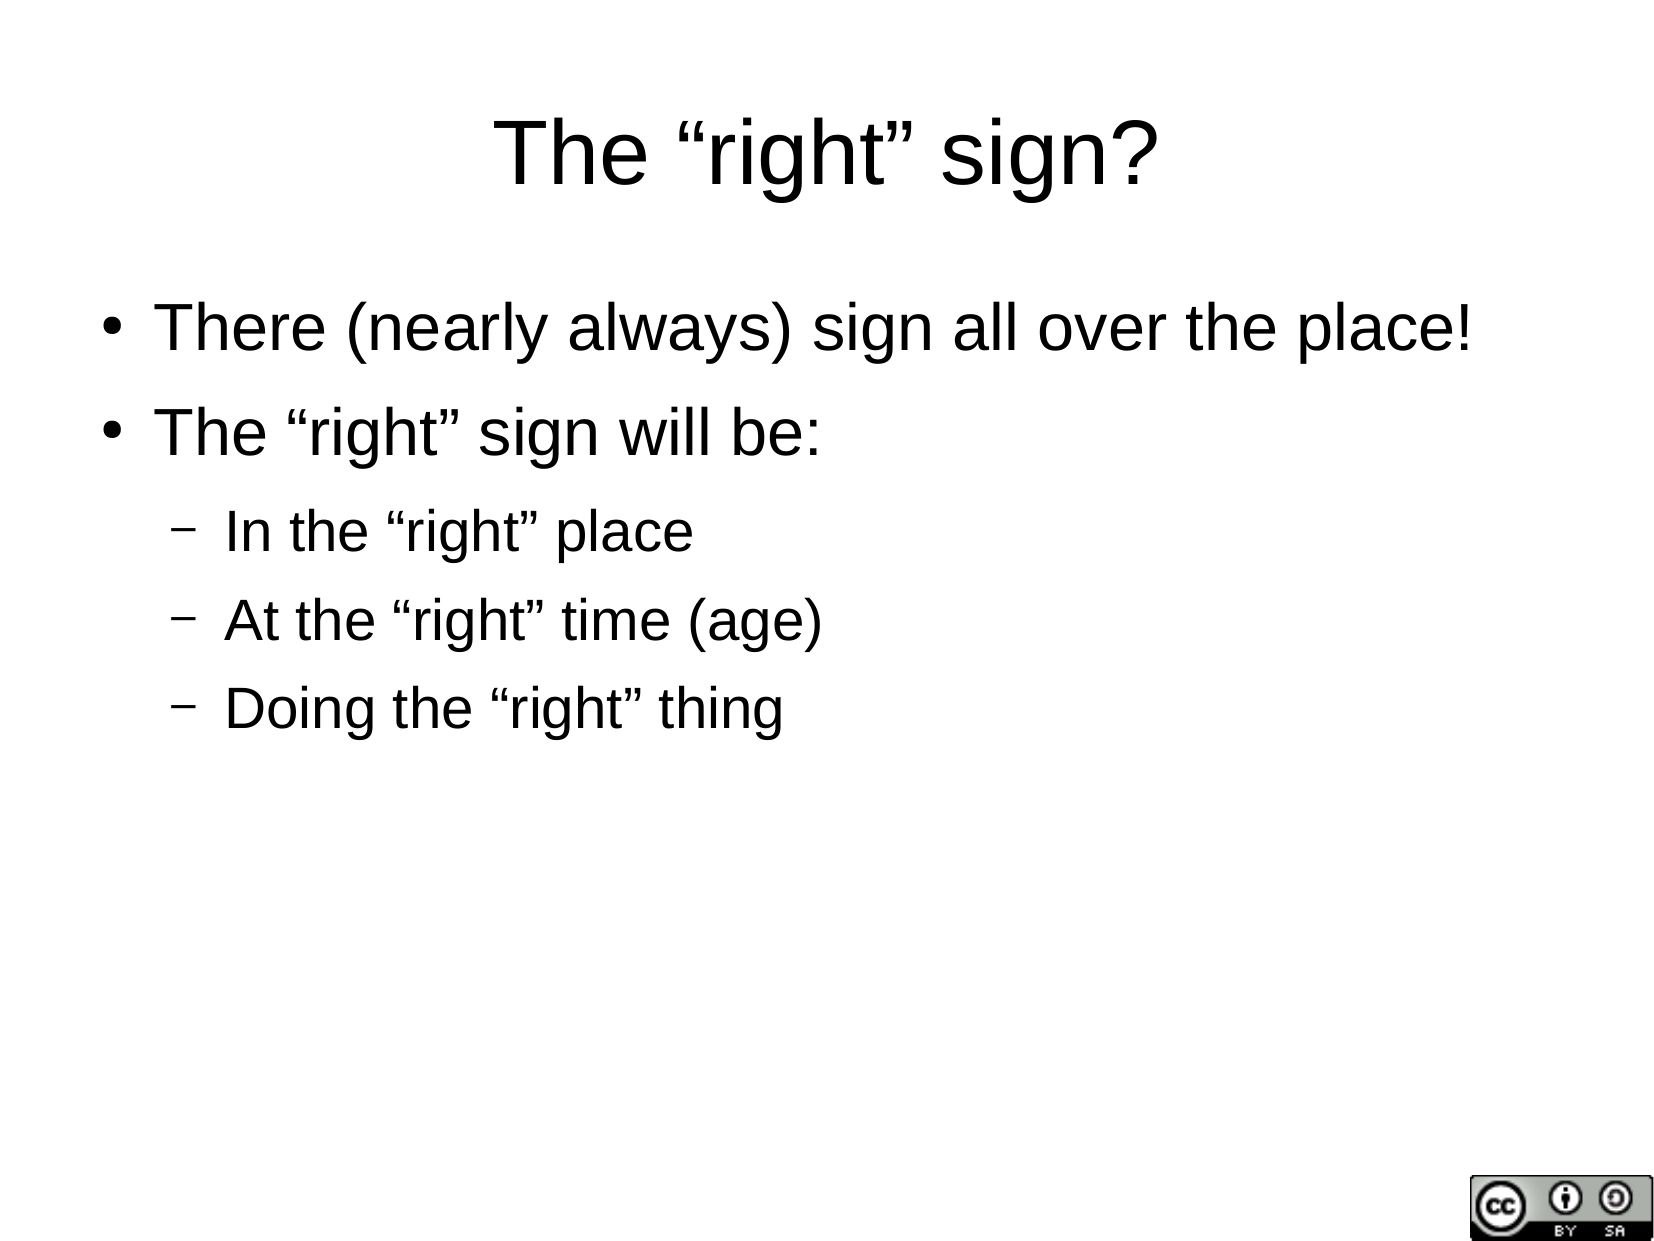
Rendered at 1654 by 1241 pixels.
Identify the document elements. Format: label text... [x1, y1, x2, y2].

title The “right” sign? [82, 49, 1571, 257]
list There (nearly always) sign all over the place! The “right” sign will be: In the “right” place At the “right” time (age) Doing the “right” thing [82, 290, 1571, 1010]
picture [1470, 1175, 1654, 1241]
